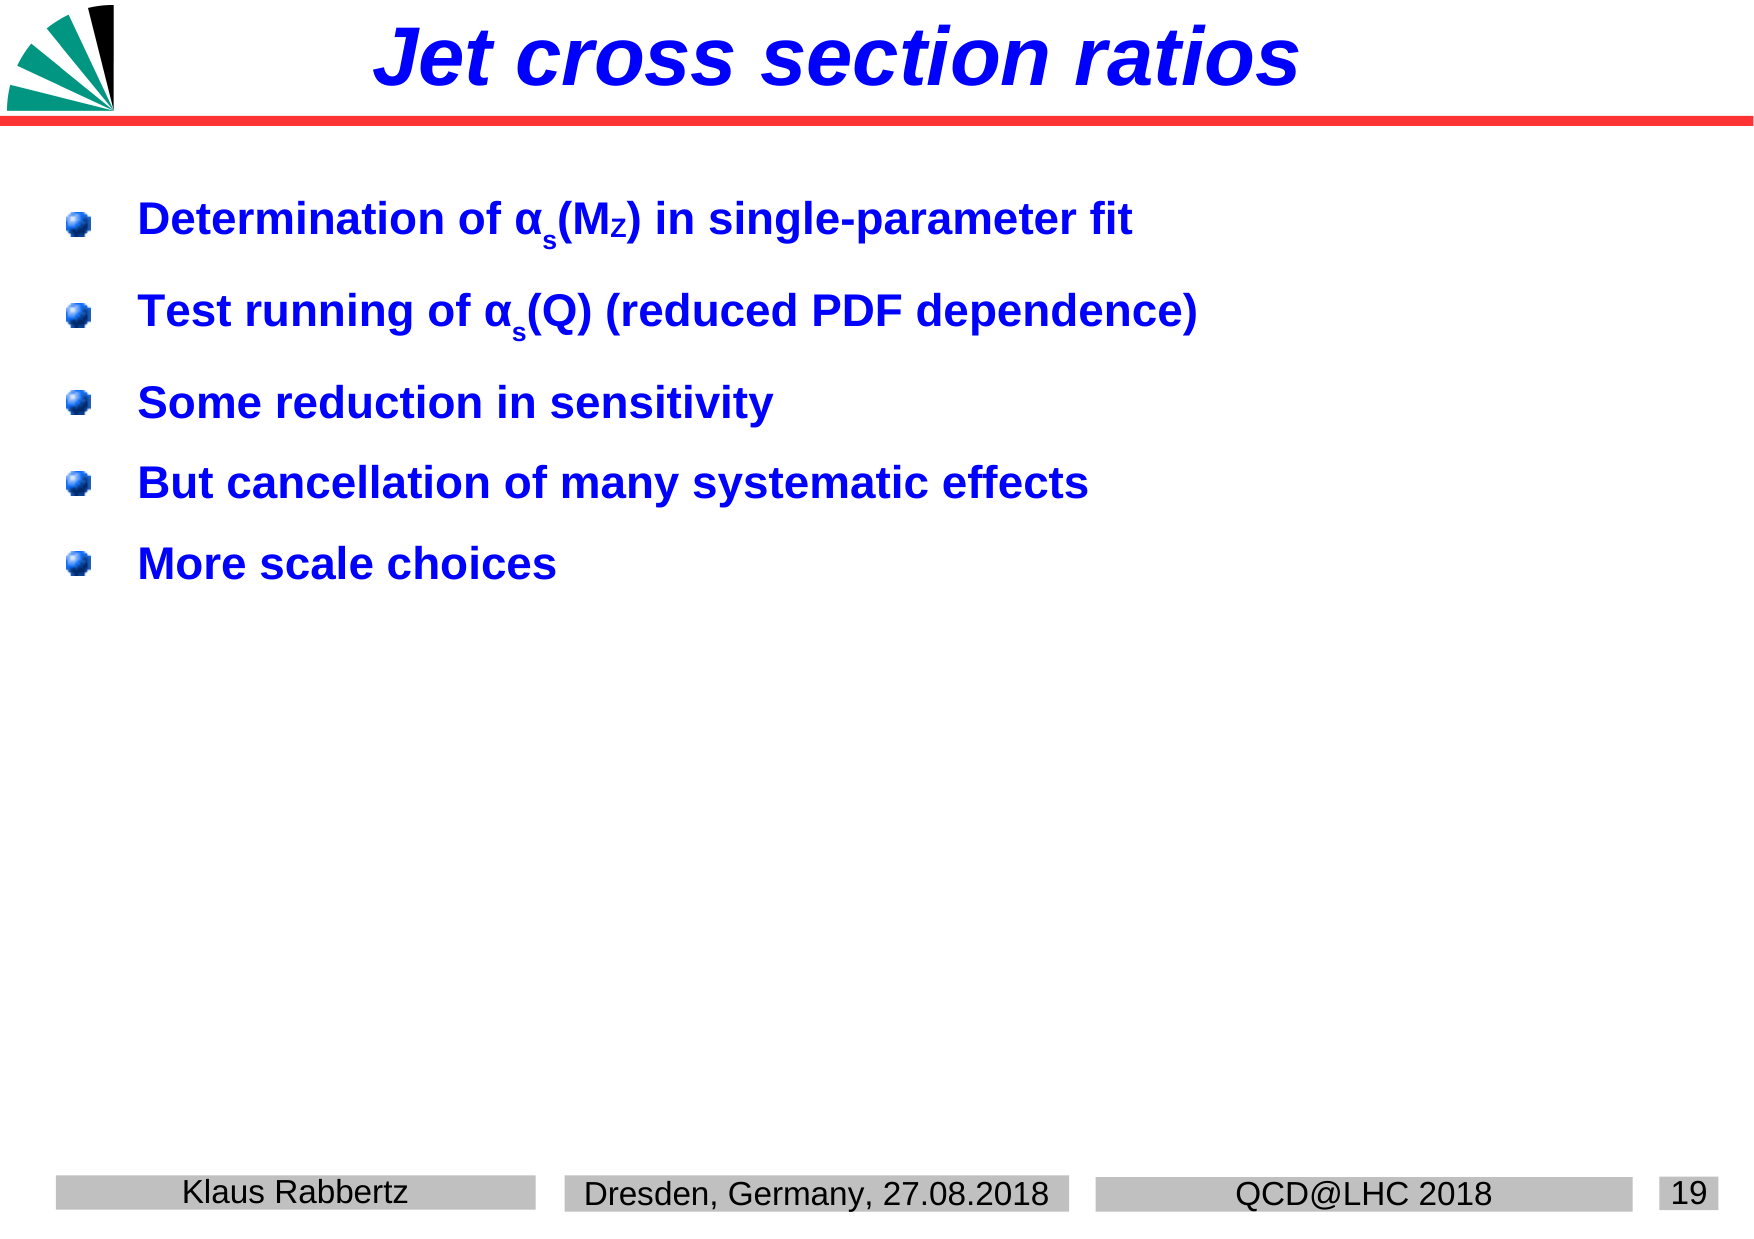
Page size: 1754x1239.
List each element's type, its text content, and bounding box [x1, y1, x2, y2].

title Jet cross section ratios [129, 0, 1545, 114]
list Determination of αs(MZ) in single-parameter fit Test running of αs(Q) (reduced PDF dependence) Some reduction in sensitivity But cancellation of many systematic effects More scale choices [54, 193, 1697, 594]
picture [7, 5, 114, 112]
